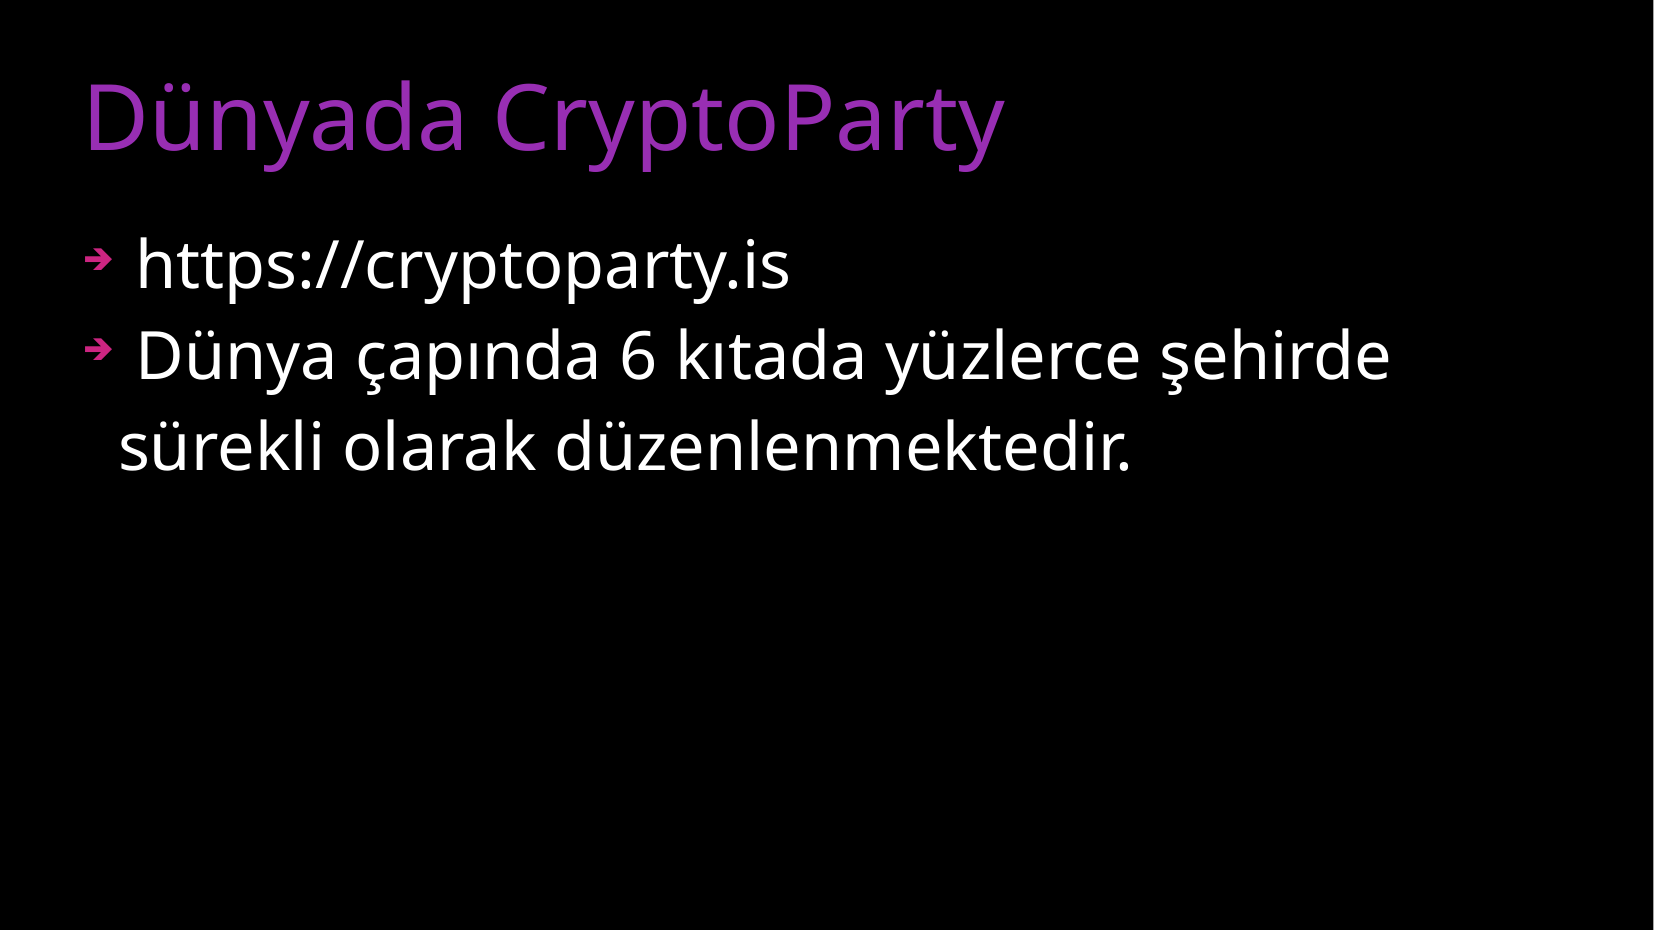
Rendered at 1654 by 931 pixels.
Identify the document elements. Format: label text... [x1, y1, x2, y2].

title Dünyada CryptoParty [82, 37, 1571, 193]
subtitle https://cryptoparty.is Dünya çapında 6 kıtada yüzlerce şehirde sürekli olarak düzenlenmektedir. [82, 217, 1571, 758]
